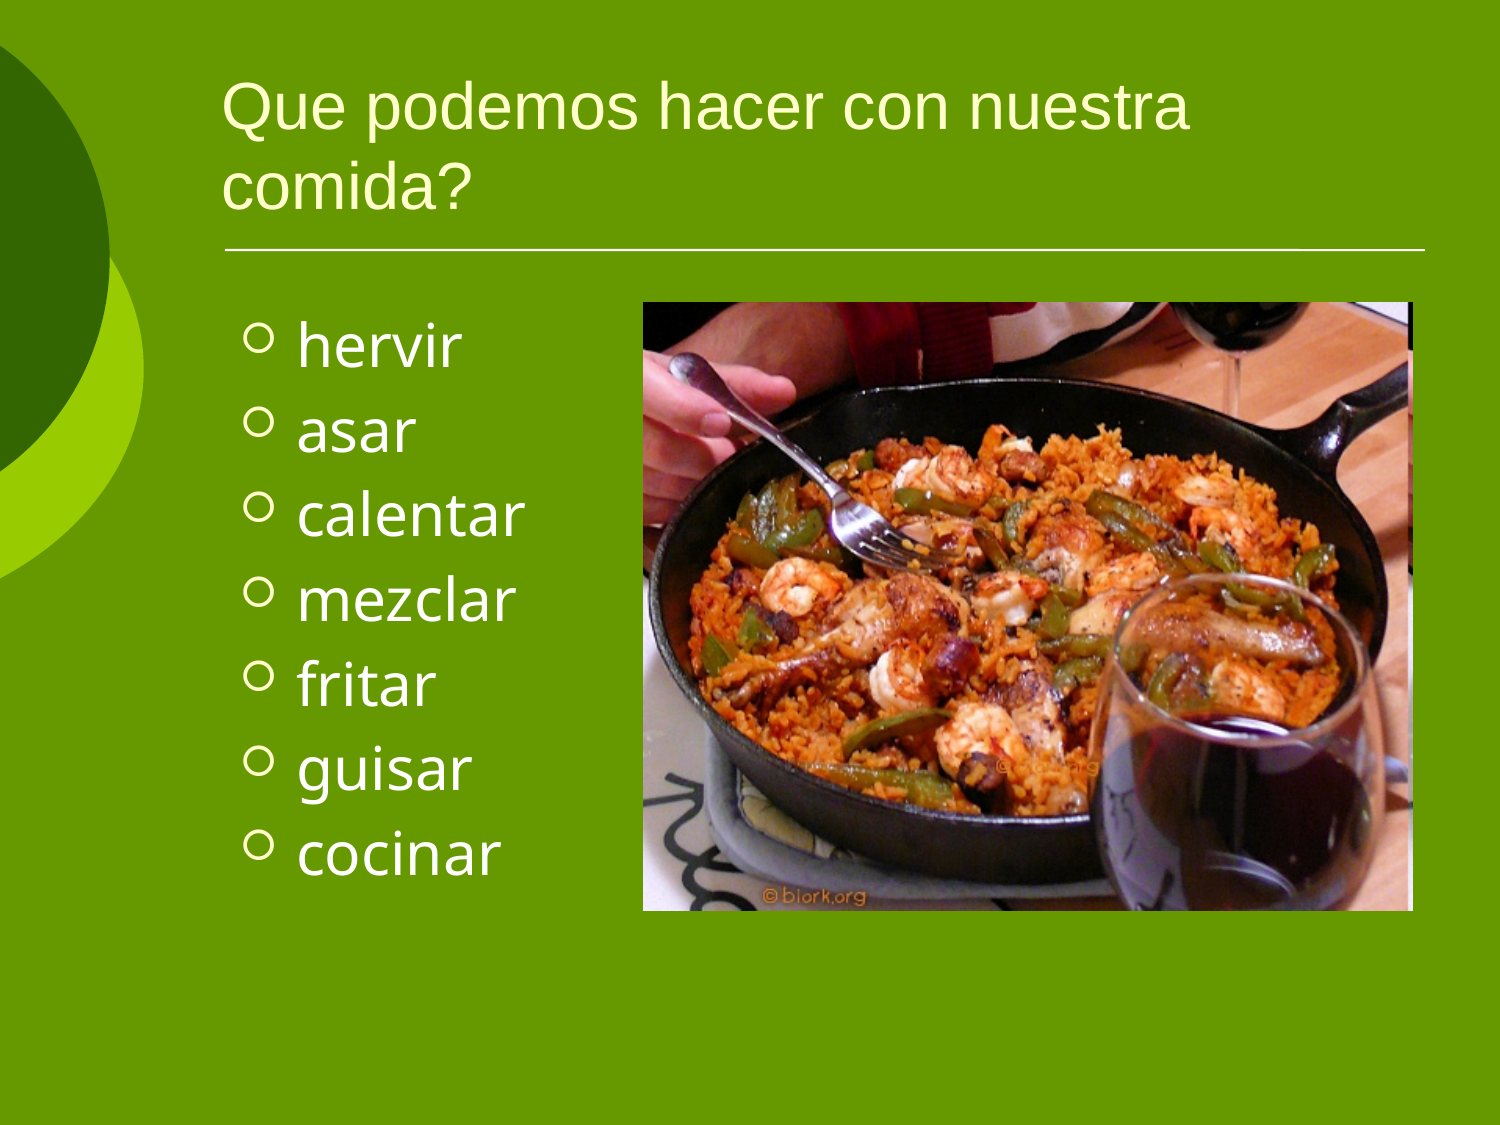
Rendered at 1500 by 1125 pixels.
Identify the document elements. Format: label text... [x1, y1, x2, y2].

picture [643, 302, 1413, 911]
title Que podemos hacer con nuestra comida? [206, 42, 1407, 231]
list hervir asar calentar mezclar fritar guisar cocinar [224, 299, 1425, 975]
